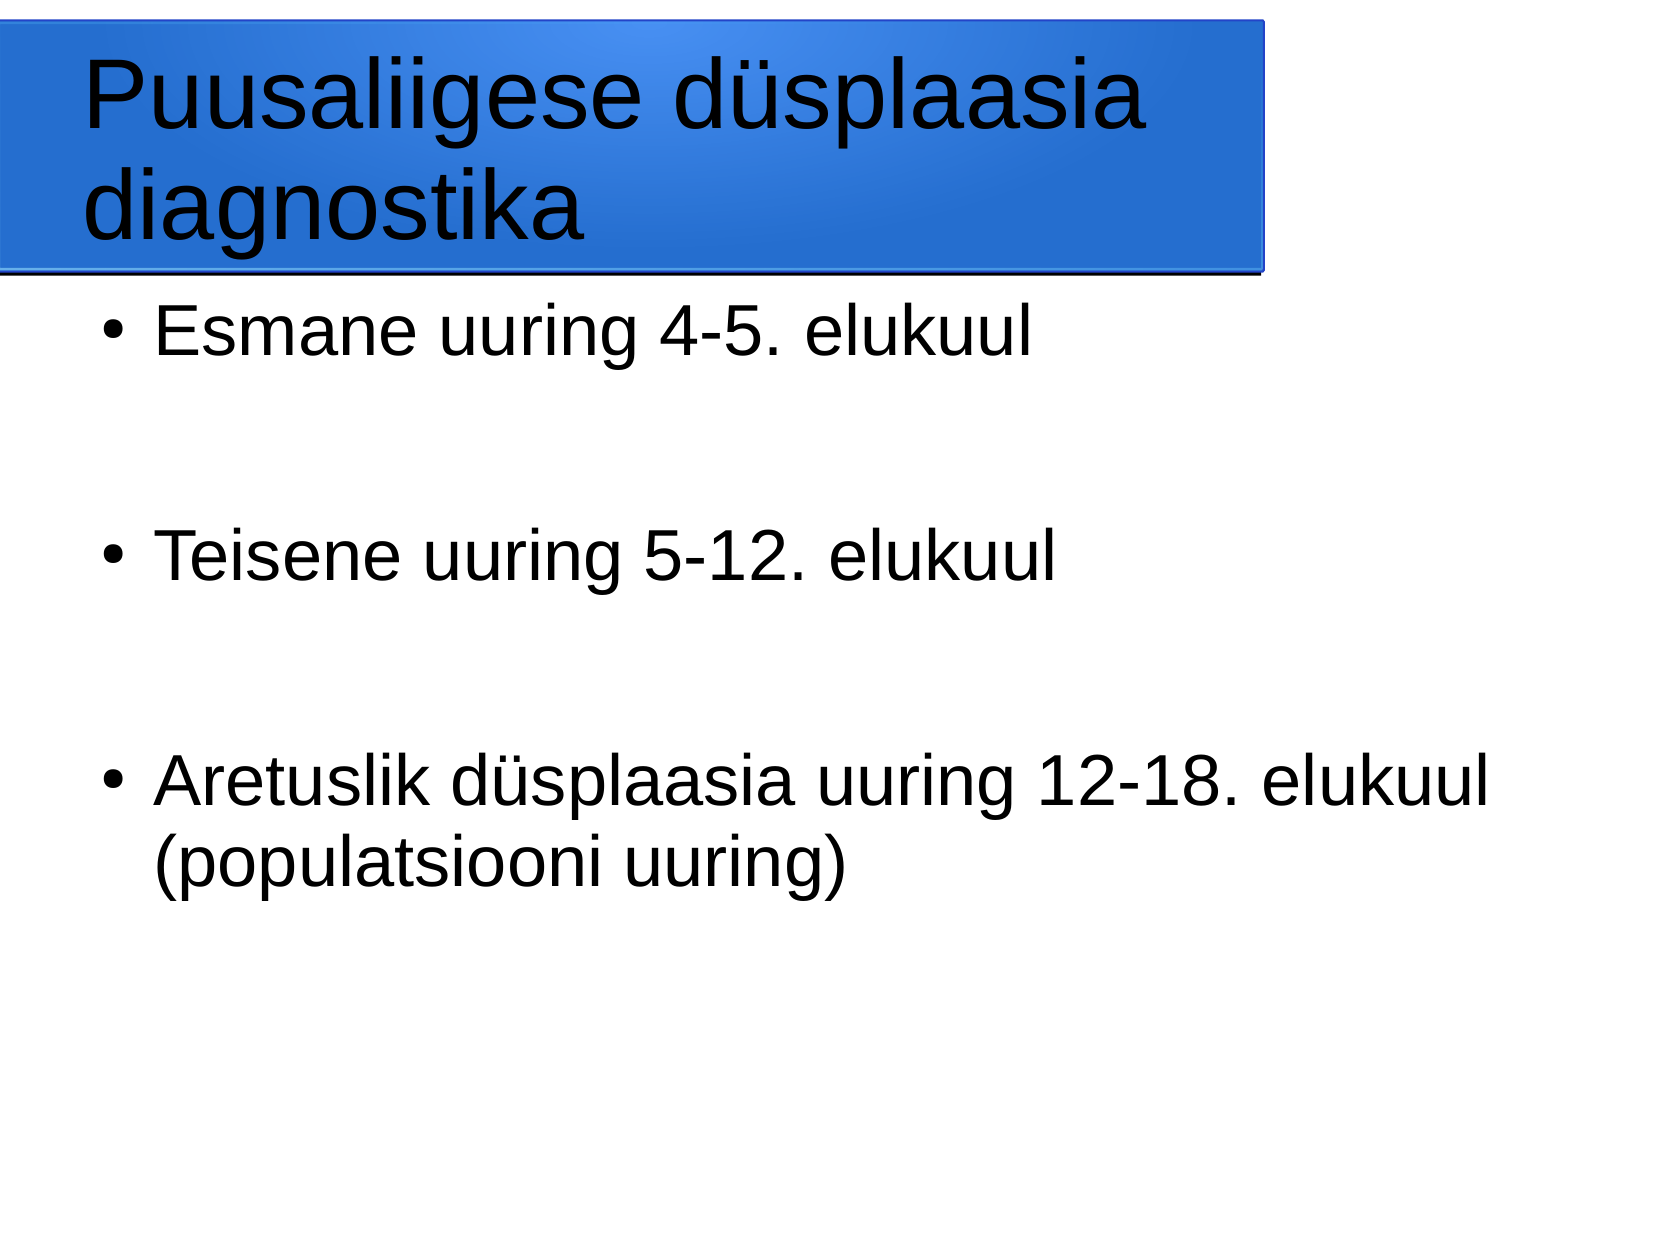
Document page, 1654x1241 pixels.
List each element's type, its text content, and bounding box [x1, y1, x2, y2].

title Puusaliigese düsplaasia diagnostika [82, 38, 1235, 261]
list Esmane uuring 4-5. elukuul Teisene uuring 5-12. elukuul Aretuslik düsplaasia uuring 12-18. elukuul (populatsiooni uuring) [82, 290, 1571, 1010]
